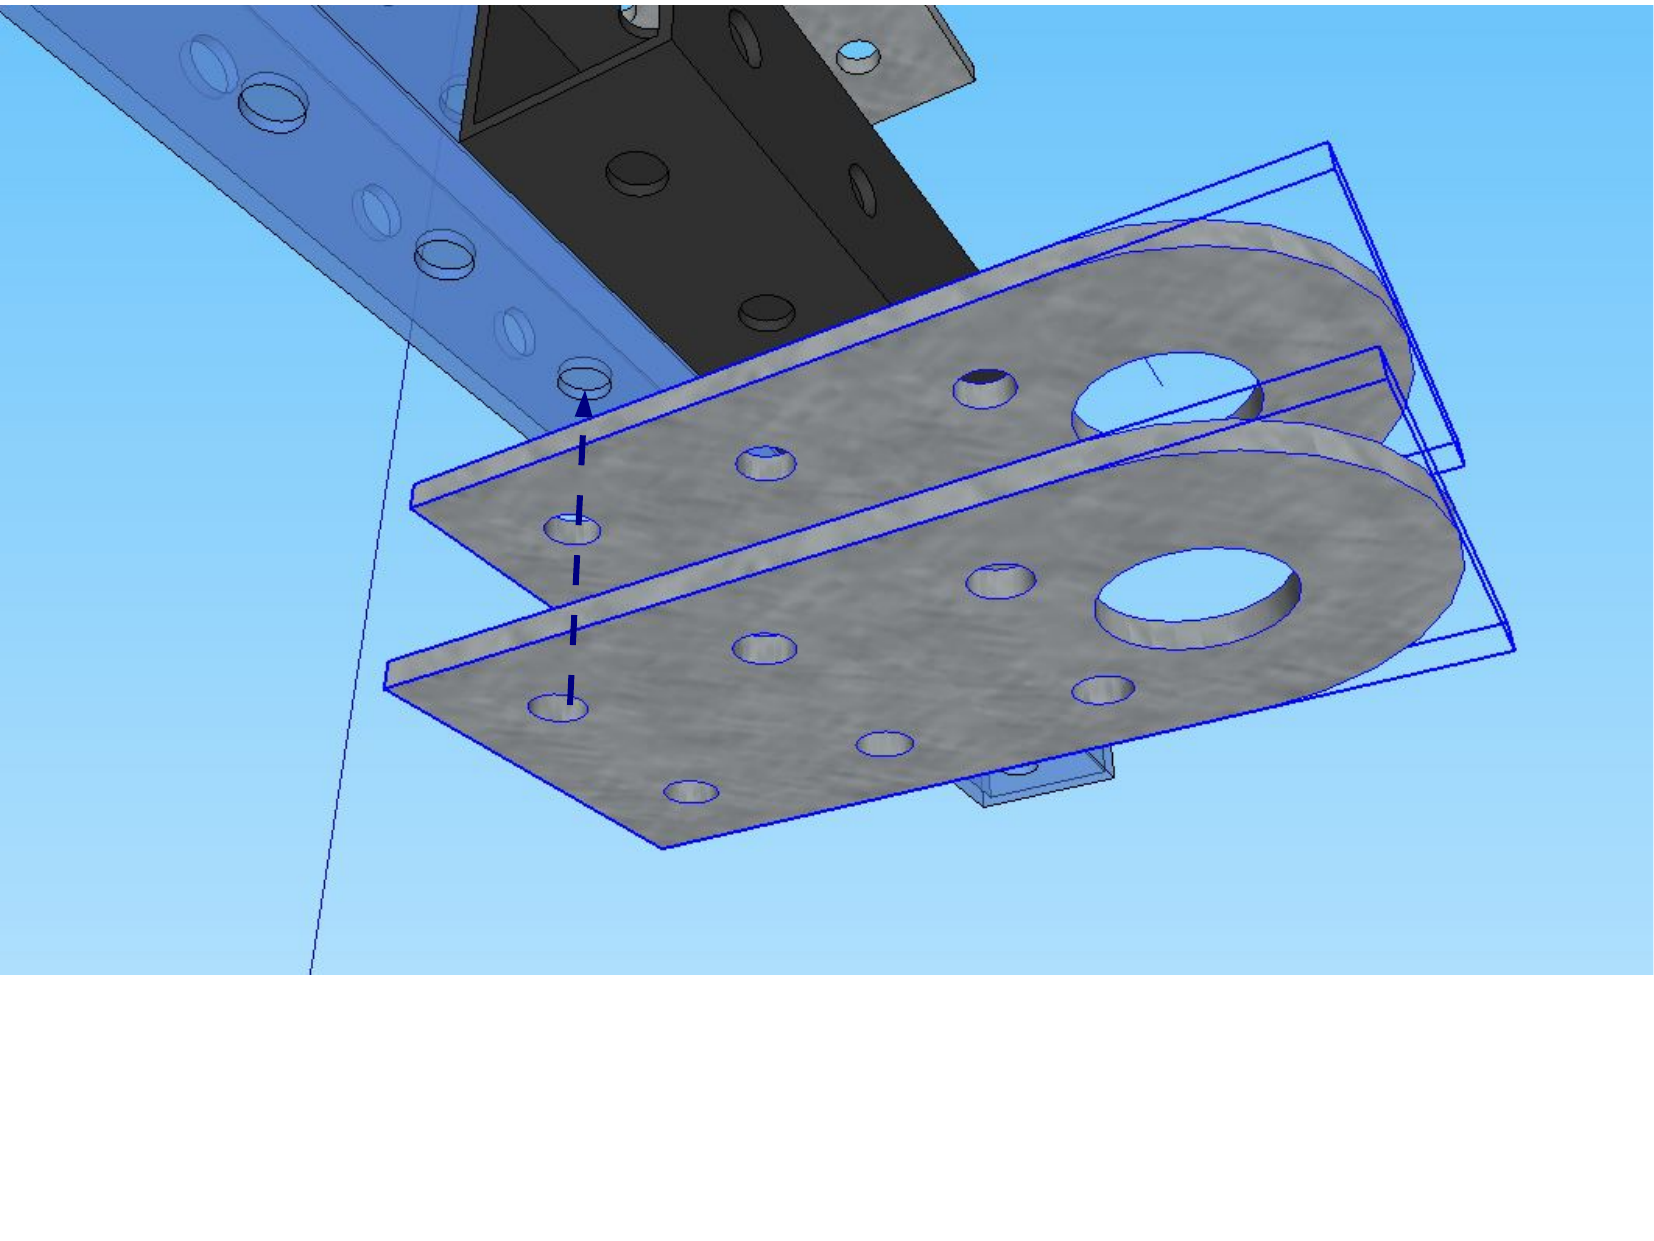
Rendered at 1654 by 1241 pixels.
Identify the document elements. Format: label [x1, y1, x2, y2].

picture [0, 5, 1654, 976]
